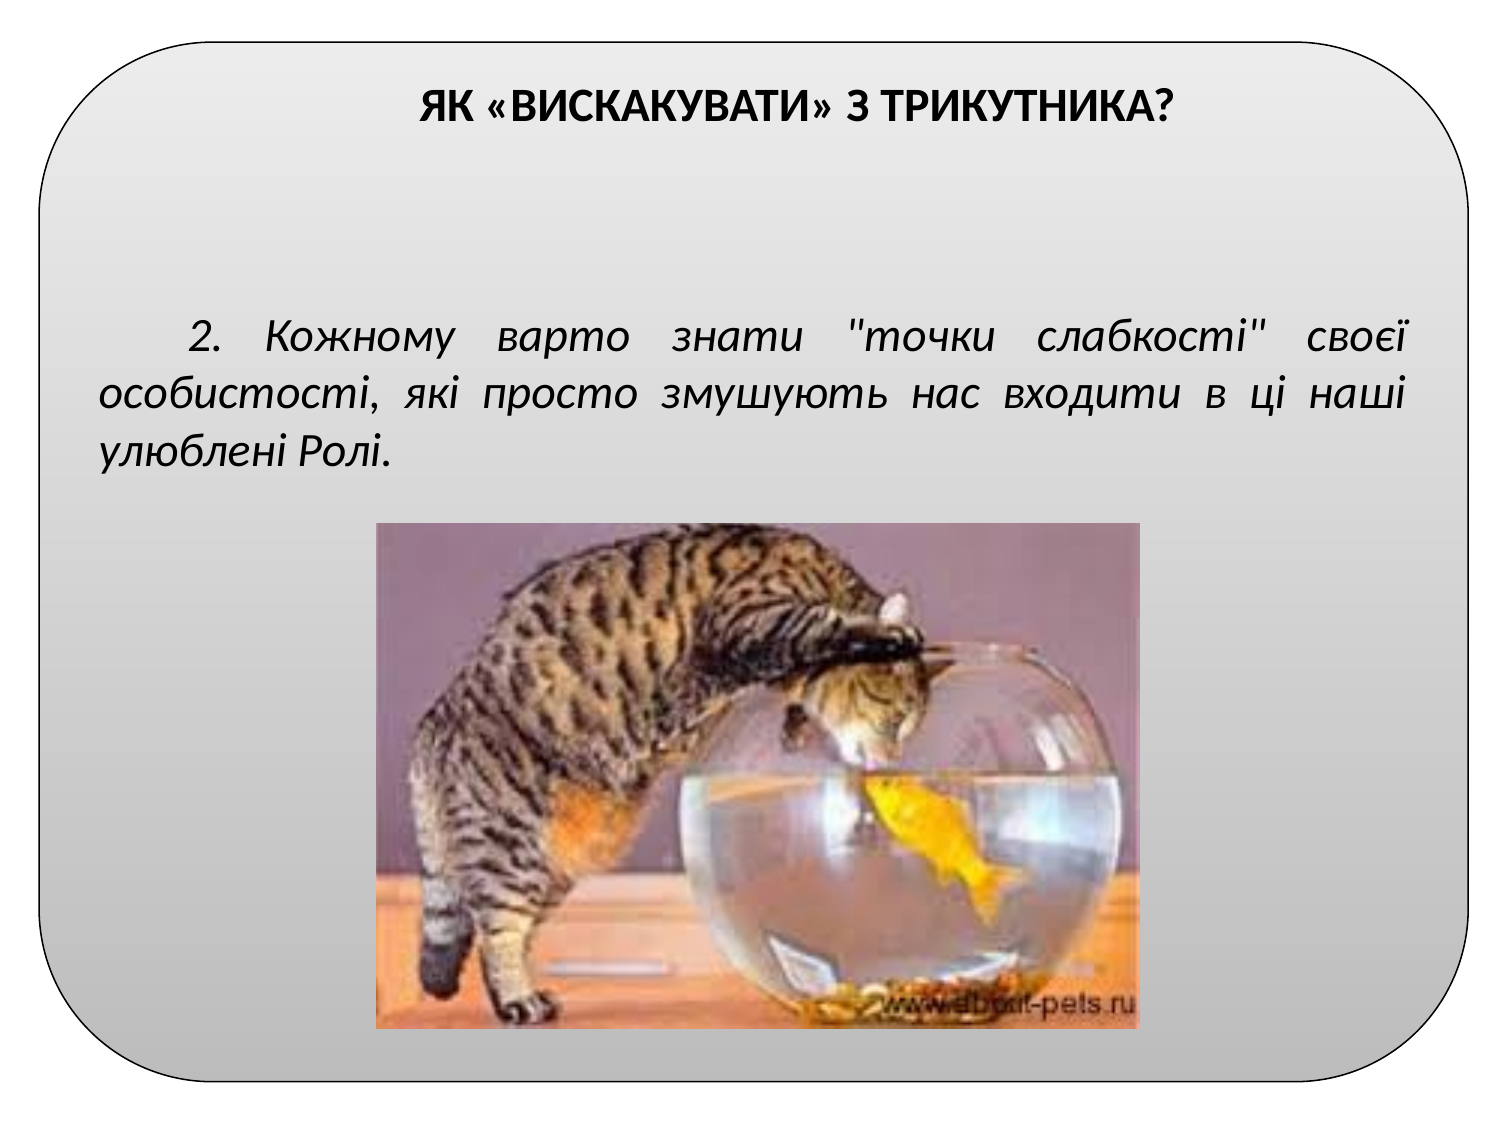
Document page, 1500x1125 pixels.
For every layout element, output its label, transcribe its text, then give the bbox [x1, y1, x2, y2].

text_box ЯК «ВИСКАКУВАТИ» З ТРИКУТНИКА? 2. Кожному варто знати "точки слабкості" своєї особистості, які просто змушують нас входити в ці наші улюблені Ролі. [39, 42, 1469, 1082]
picture [376, 523, 1140, 1029]
